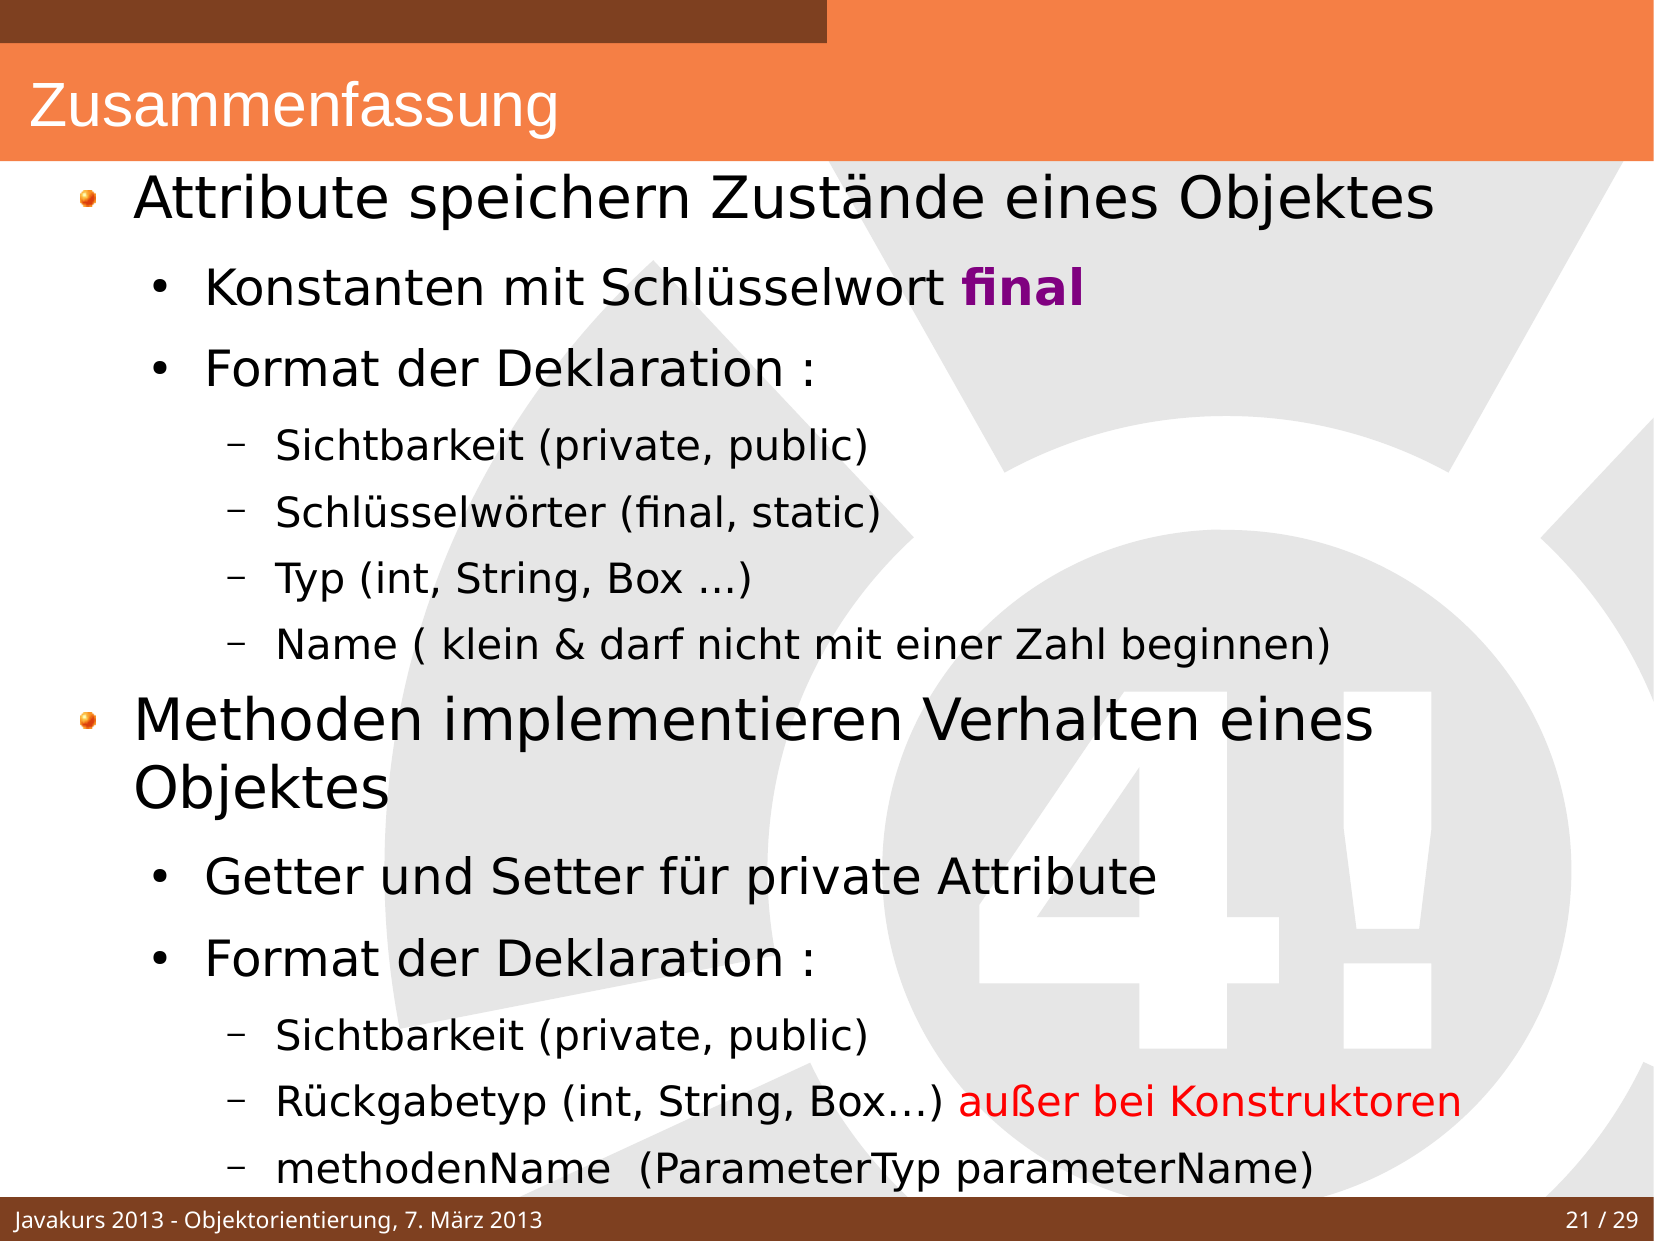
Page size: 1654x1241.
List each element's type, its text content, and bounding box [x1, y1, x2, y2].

title Zusammenfassung [29, 67, 1595, 143]
list Attribute speichern Zustände eines Objektes Konstanten mit Schlüsselwort final Format der Deklaration : Sichtbarkeit (private, public) Schlüsselwörter (final, static) Typ (int, String, Box ...) Name ( klein & darf nicht mit einer Zahl beginnen) Methoden implementieren Verhalten eines Objektes Getter und Setter für private Attribute Format der Deklaration : Sichtbarkeit (private, public) Rückgabetyp (int, String, Box…) außer bei Konstruktoren methodenName (ParameterTyp parameterName) [62, 164, 1571, 1241]
